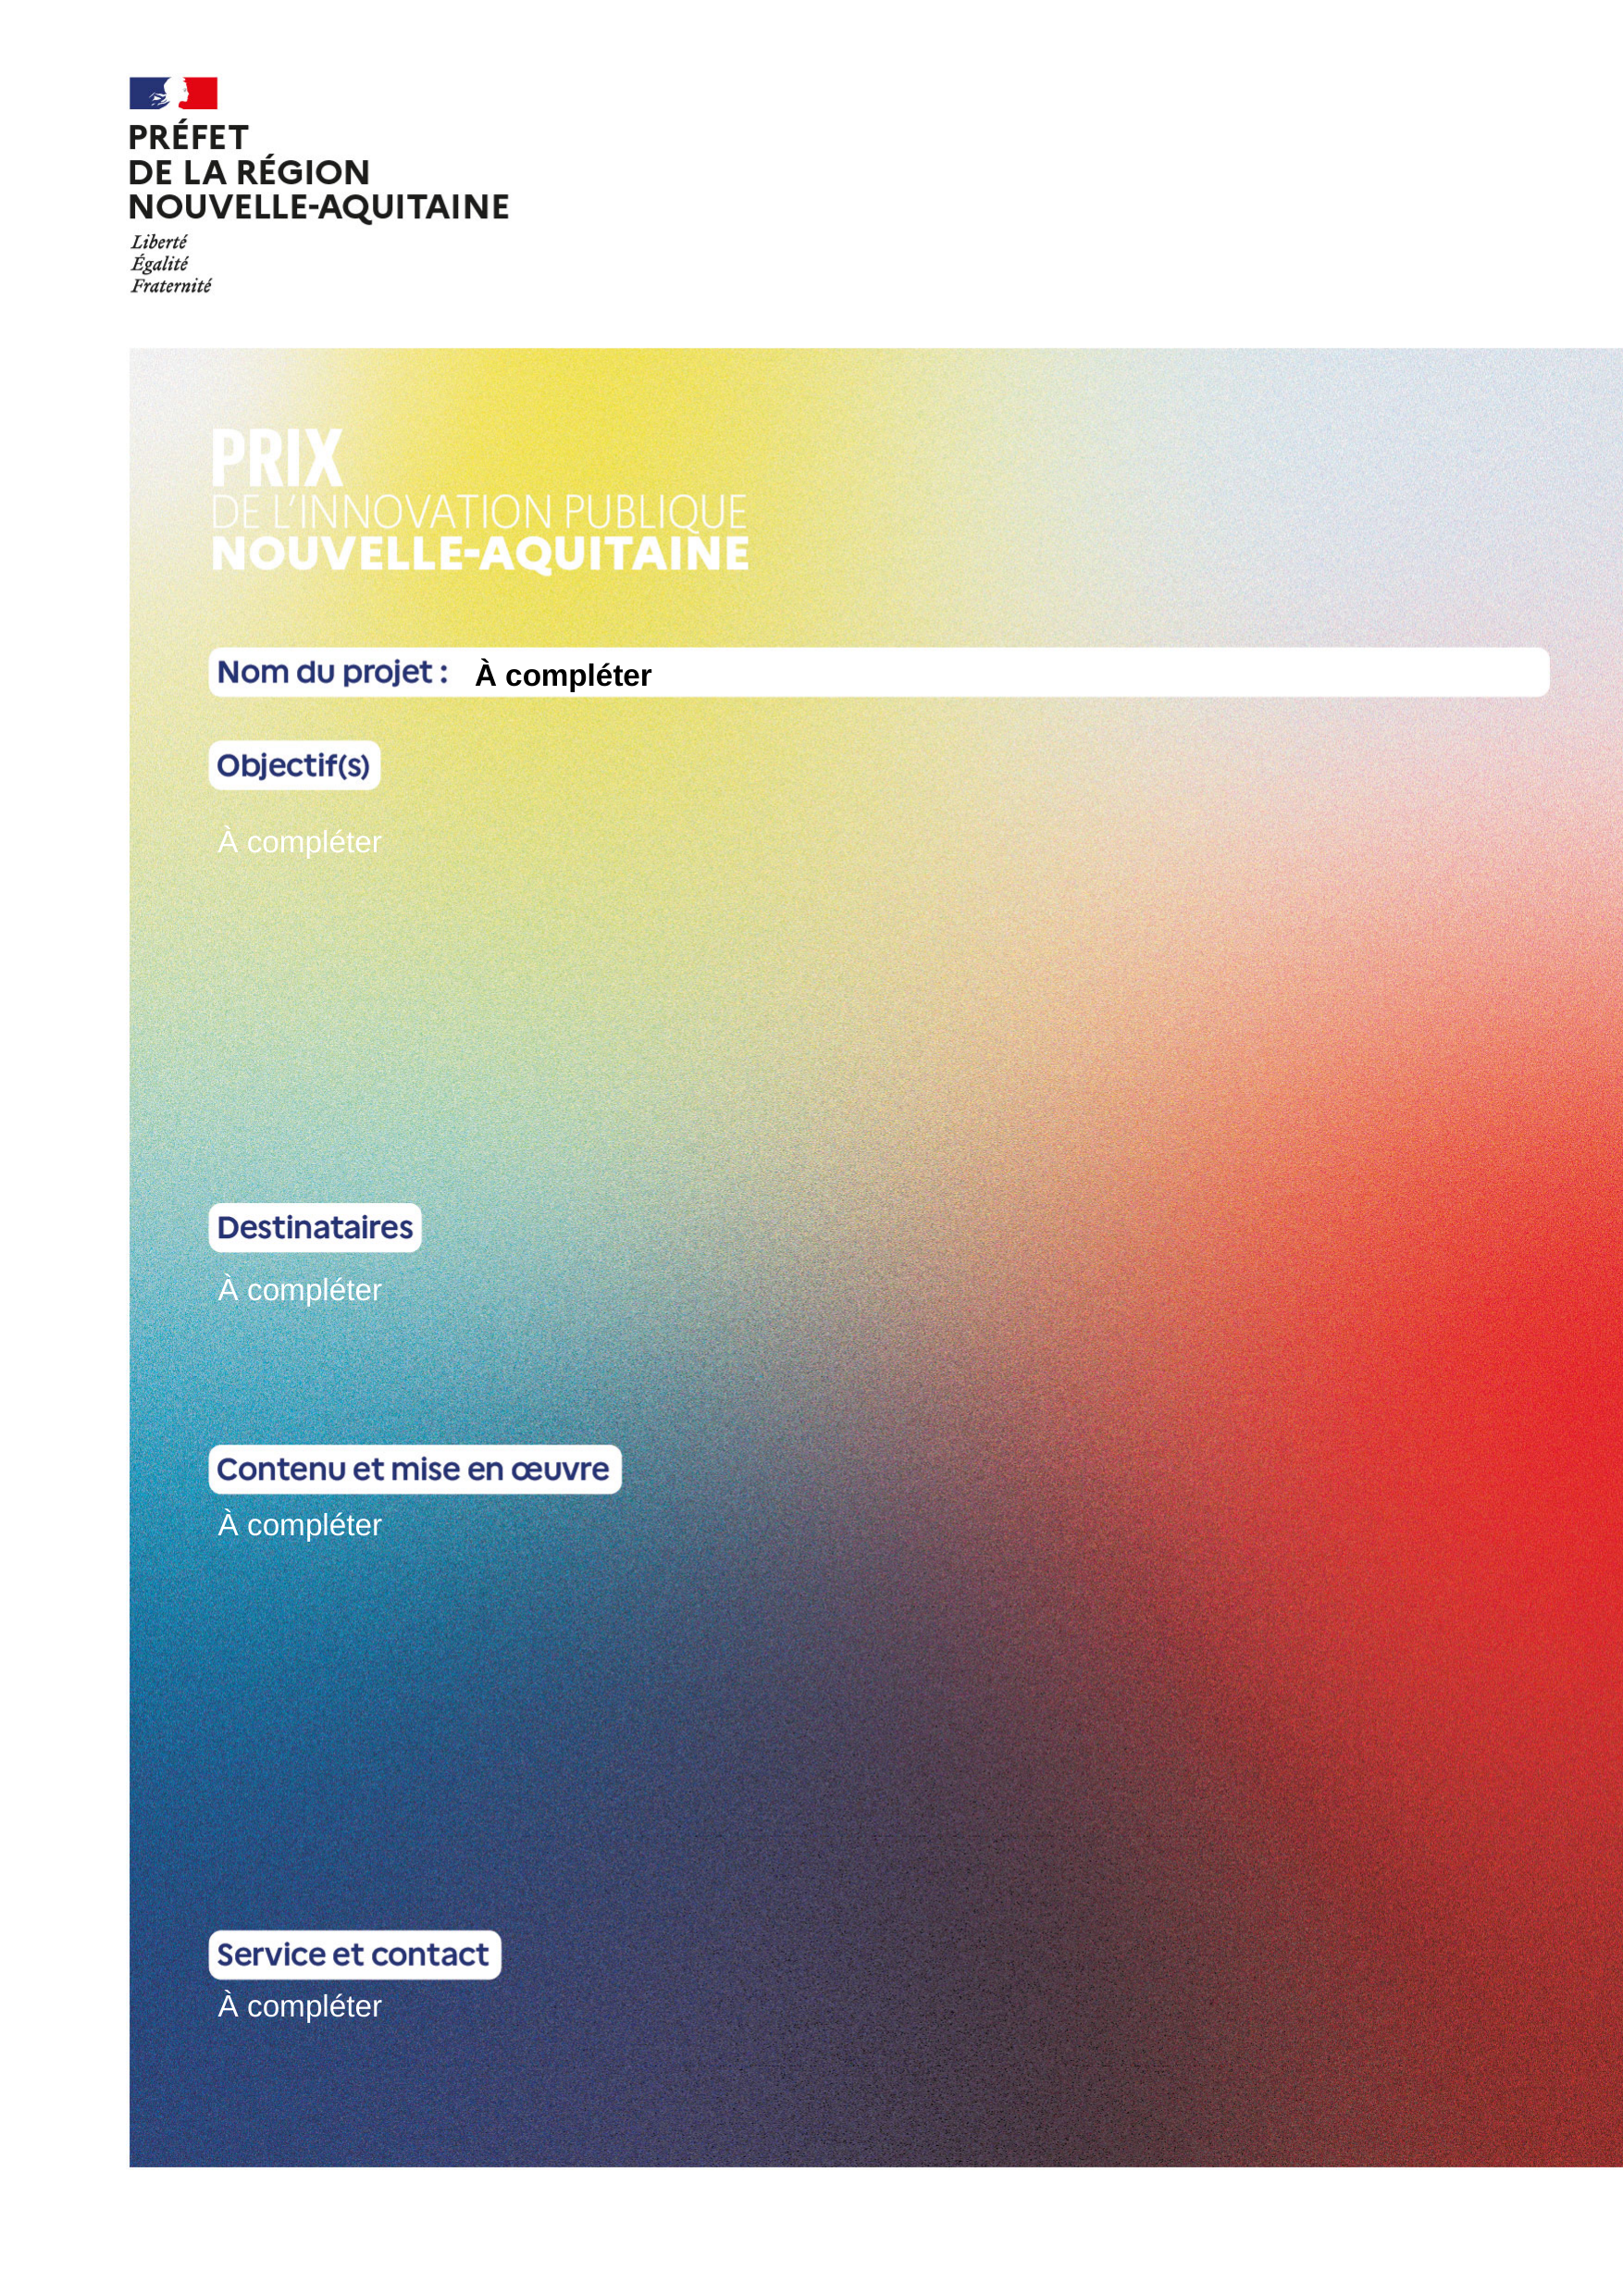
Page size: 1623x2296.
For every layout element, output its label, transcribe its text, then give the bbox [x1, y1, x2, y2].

picture [0, 0, 1623, 2296]
text_box À compléter [204, 1501, 1531, 1893]
text_box À compléter [204, 818, 1531, 1163]
text_box À compléter [461, 651, 1546, 701]
text_box À compléter [204, 1982, 1531, 2110]
text_box À compléter [204, 1266, 1531, 1402]
